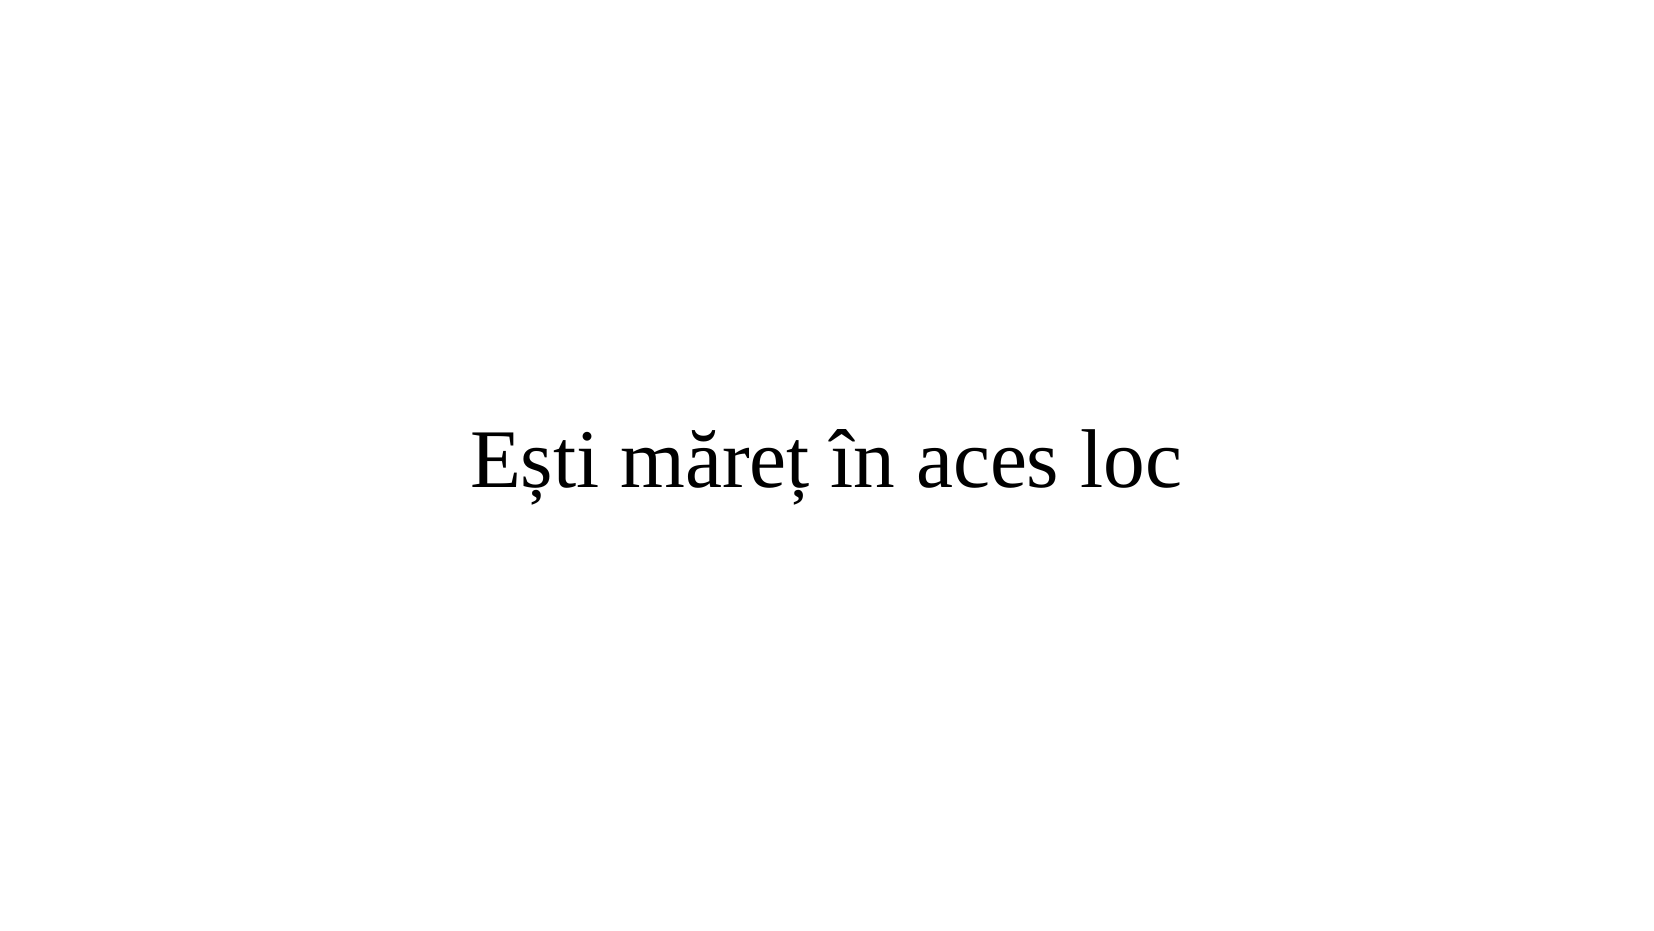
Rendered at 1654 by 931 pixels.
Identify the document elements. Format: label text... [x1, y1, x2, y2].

subtitle Ești măreț în aces loc [0, 396, 1654, 505]
